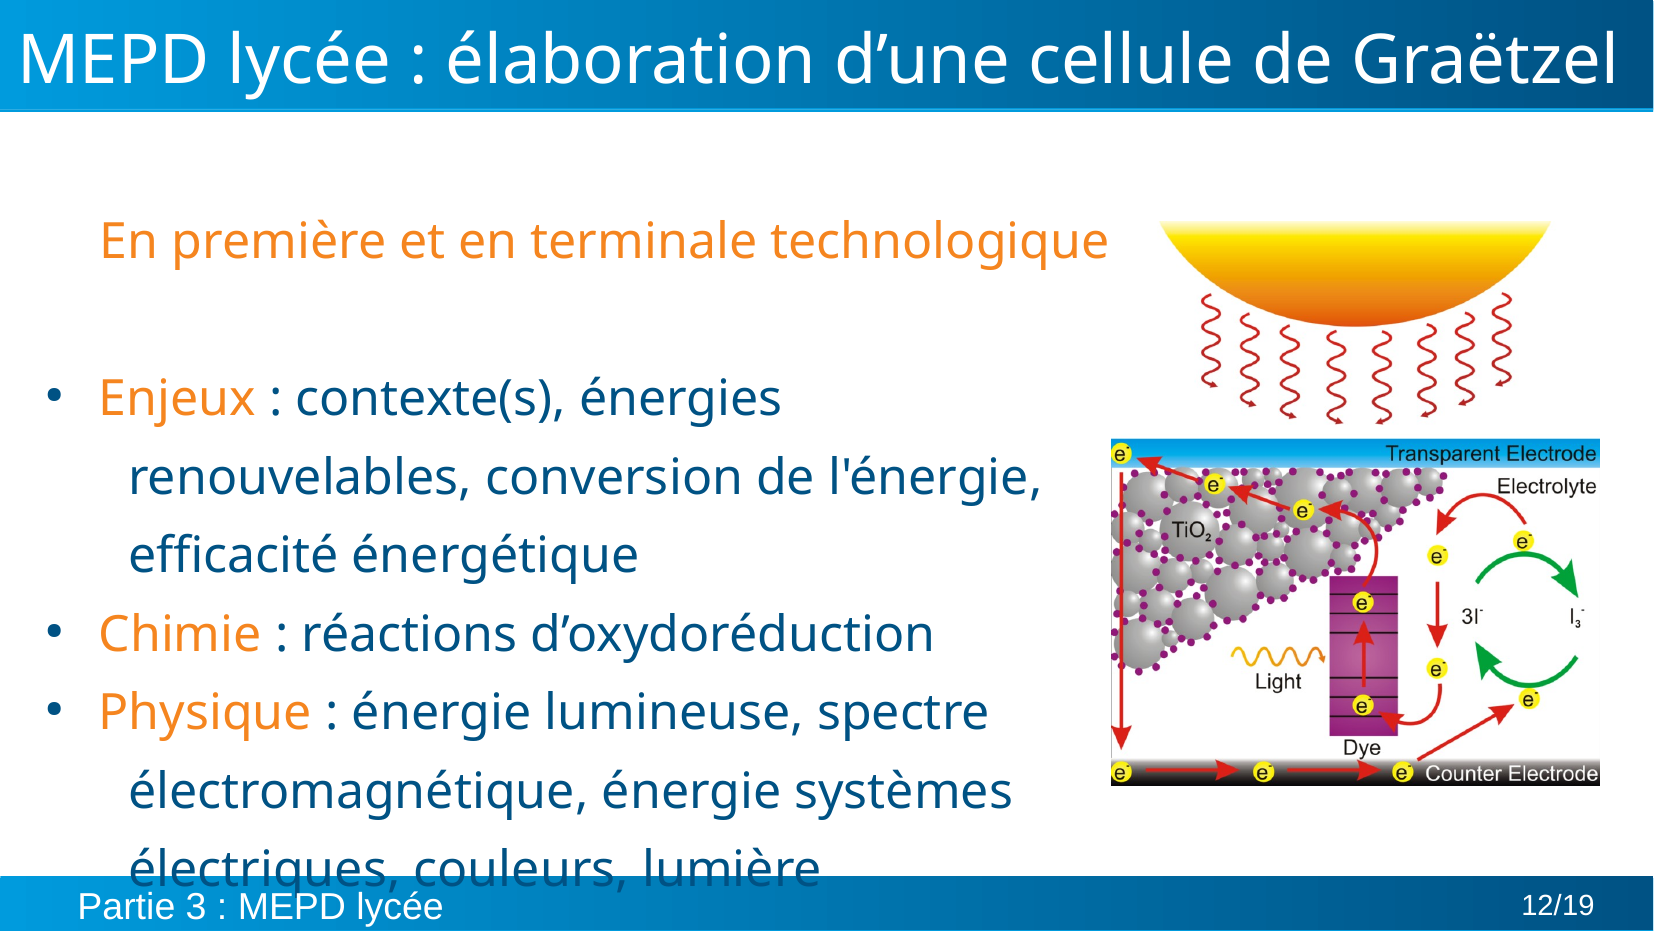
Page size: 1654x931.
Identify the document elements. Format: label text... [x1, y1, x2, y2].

list En première et en terminale technologique Enjeux : contexte(s), énergies renouvelables, conversion de l'énergie, efficacité énergétique Chimie : réactions d’oxydoréduction Physique : énergie lumineuse, spectre électromagnétique, énergie systèmes électriques, couleurs, lumière [0, 195, 1112, 786]
text_box Partie 3 : MEPD lycée [62, 878, 459, 931]
title MEPD lycée : élaboration d’une cellule de Graëtzel [0, 0, 1638, 134]
picture [1111, 221, 1600, 439]
picture [1111, 443, 1600, 786]
